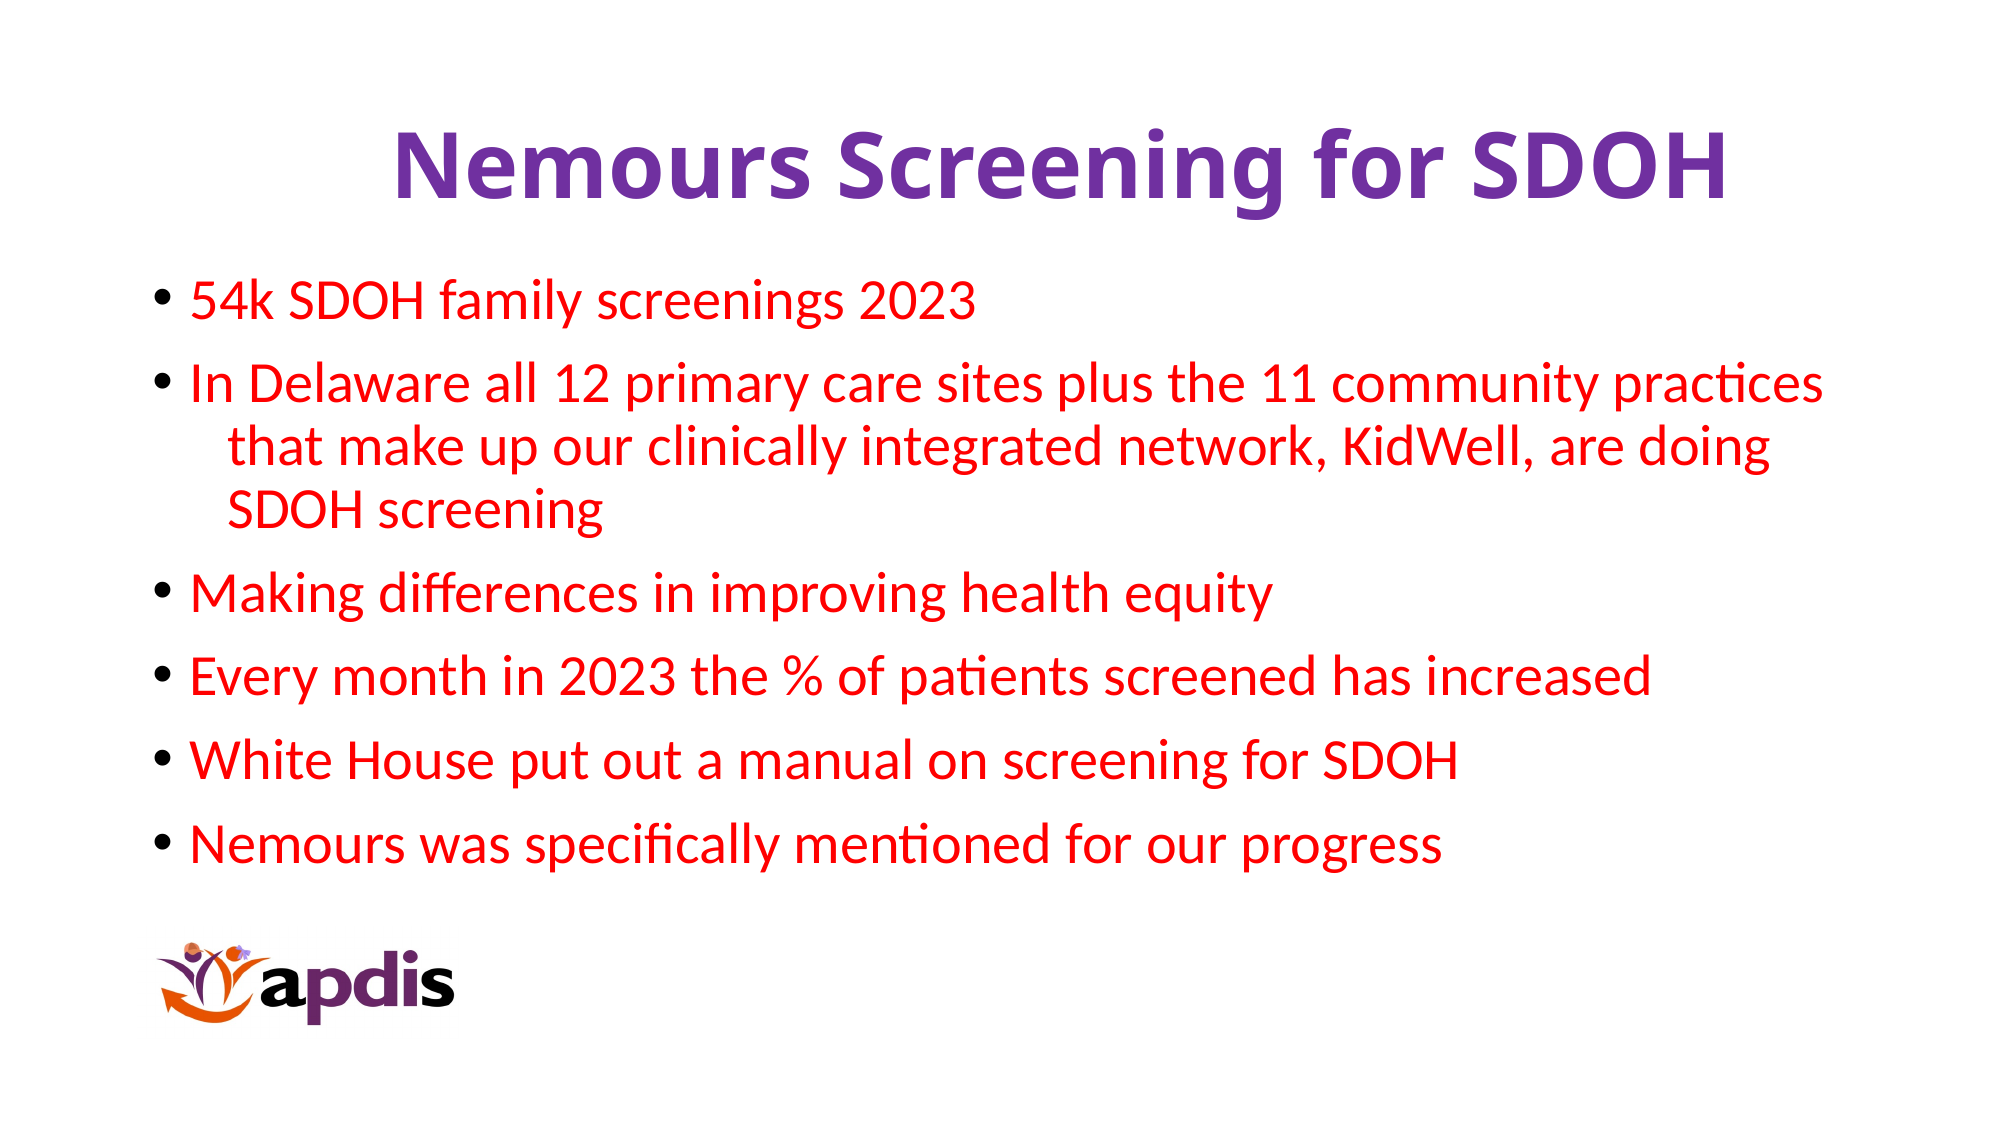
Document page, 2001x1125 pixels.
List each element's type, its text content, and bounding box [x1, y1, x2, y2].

list 54k SDOH family screenings 2023 In Delaware all 12 primary care sites plus the 11 community practices that make up our clinically integrated network, KidWell, are doing SDOH screening Making differences in improving health equity Every month in 2023 the % of patients screened has increased White House put out a manual on screening for SDOH Nemours was specifically mentioned for our progress [137, 261, 1875, 1014]
picture [137, 926, 459, 1039]
title Nemours Screening for SDOH [137, 59, 1863, 261]
